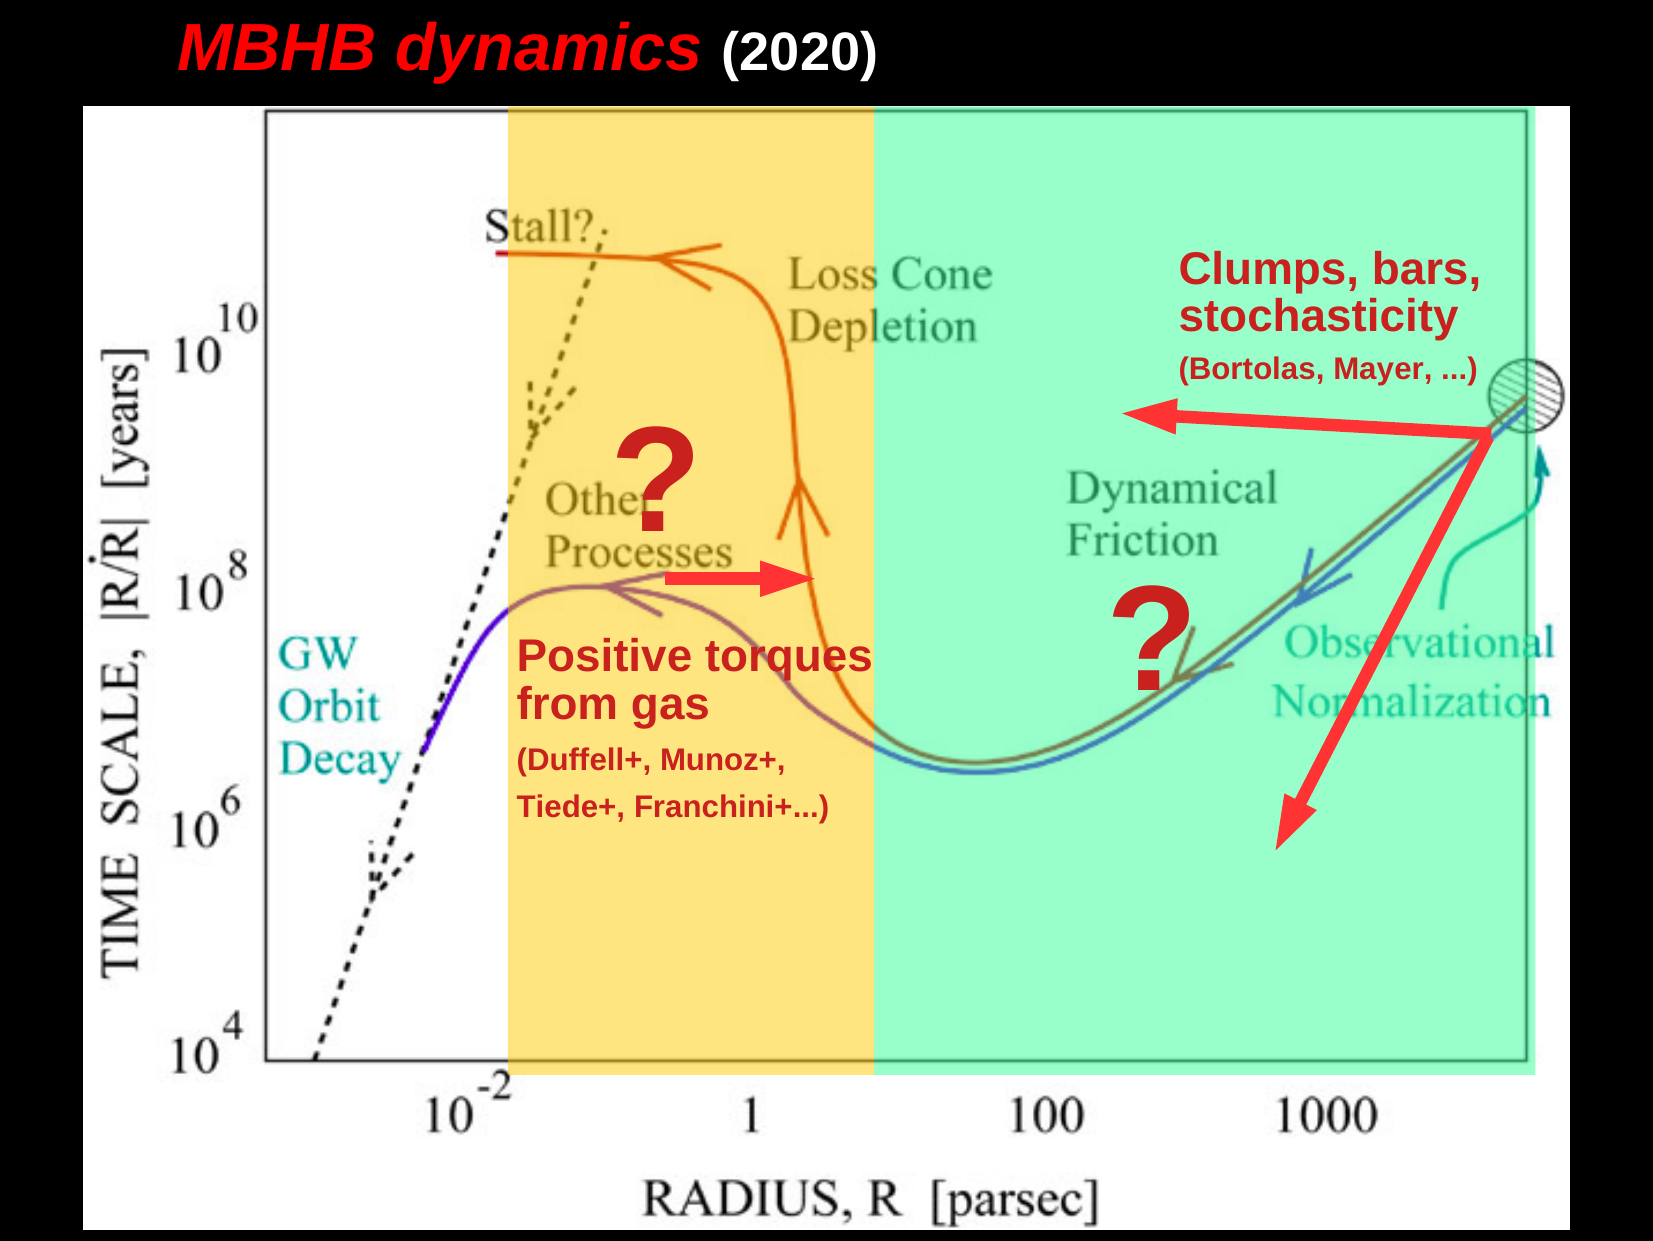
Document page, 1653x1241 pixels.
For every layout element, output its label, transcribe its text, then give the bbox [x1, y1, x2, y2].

text_box MBHB dynamics (2020) [141, 17, 894, 85]
text_box ? [1052, 571, 1241, 721]
text_box ? [556, 411, 745, 562]
picture [83, 106, 1570, 1230]
text_box [507, 106, 1536, 1075]
text_box Positive torques from gas (Duffell+, Munoz+, Tiede+, Franchini+...) [501, 625, 913, 832]
text_box Clumps, bars, stochasticity (Bortolas, Mayer, ...) [1163, 238, 1524, 397]
